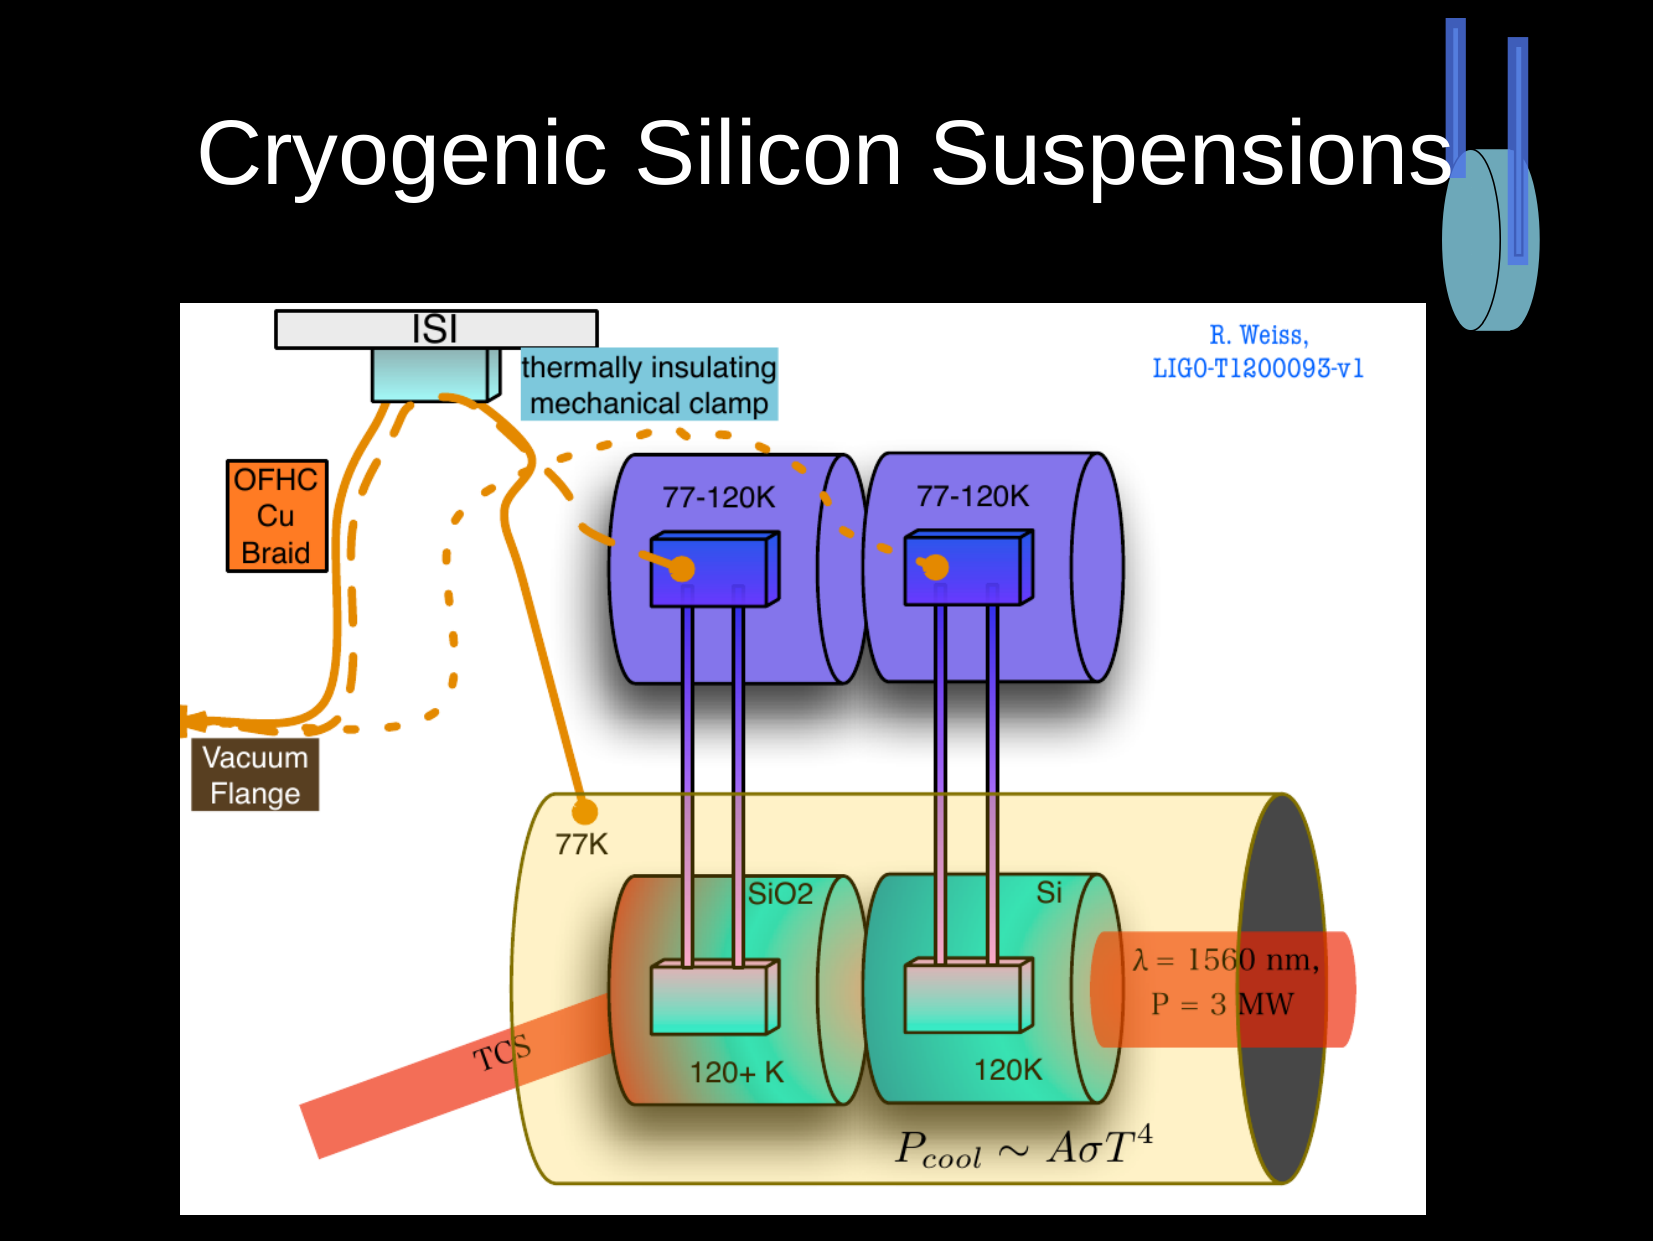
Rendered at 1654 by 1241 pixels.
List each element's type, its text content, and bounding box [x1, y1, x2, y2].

title Cryogenic Silicon Suspensions [82, 49, 1571, 257]
picture [180, 0, 1606, 1216]
